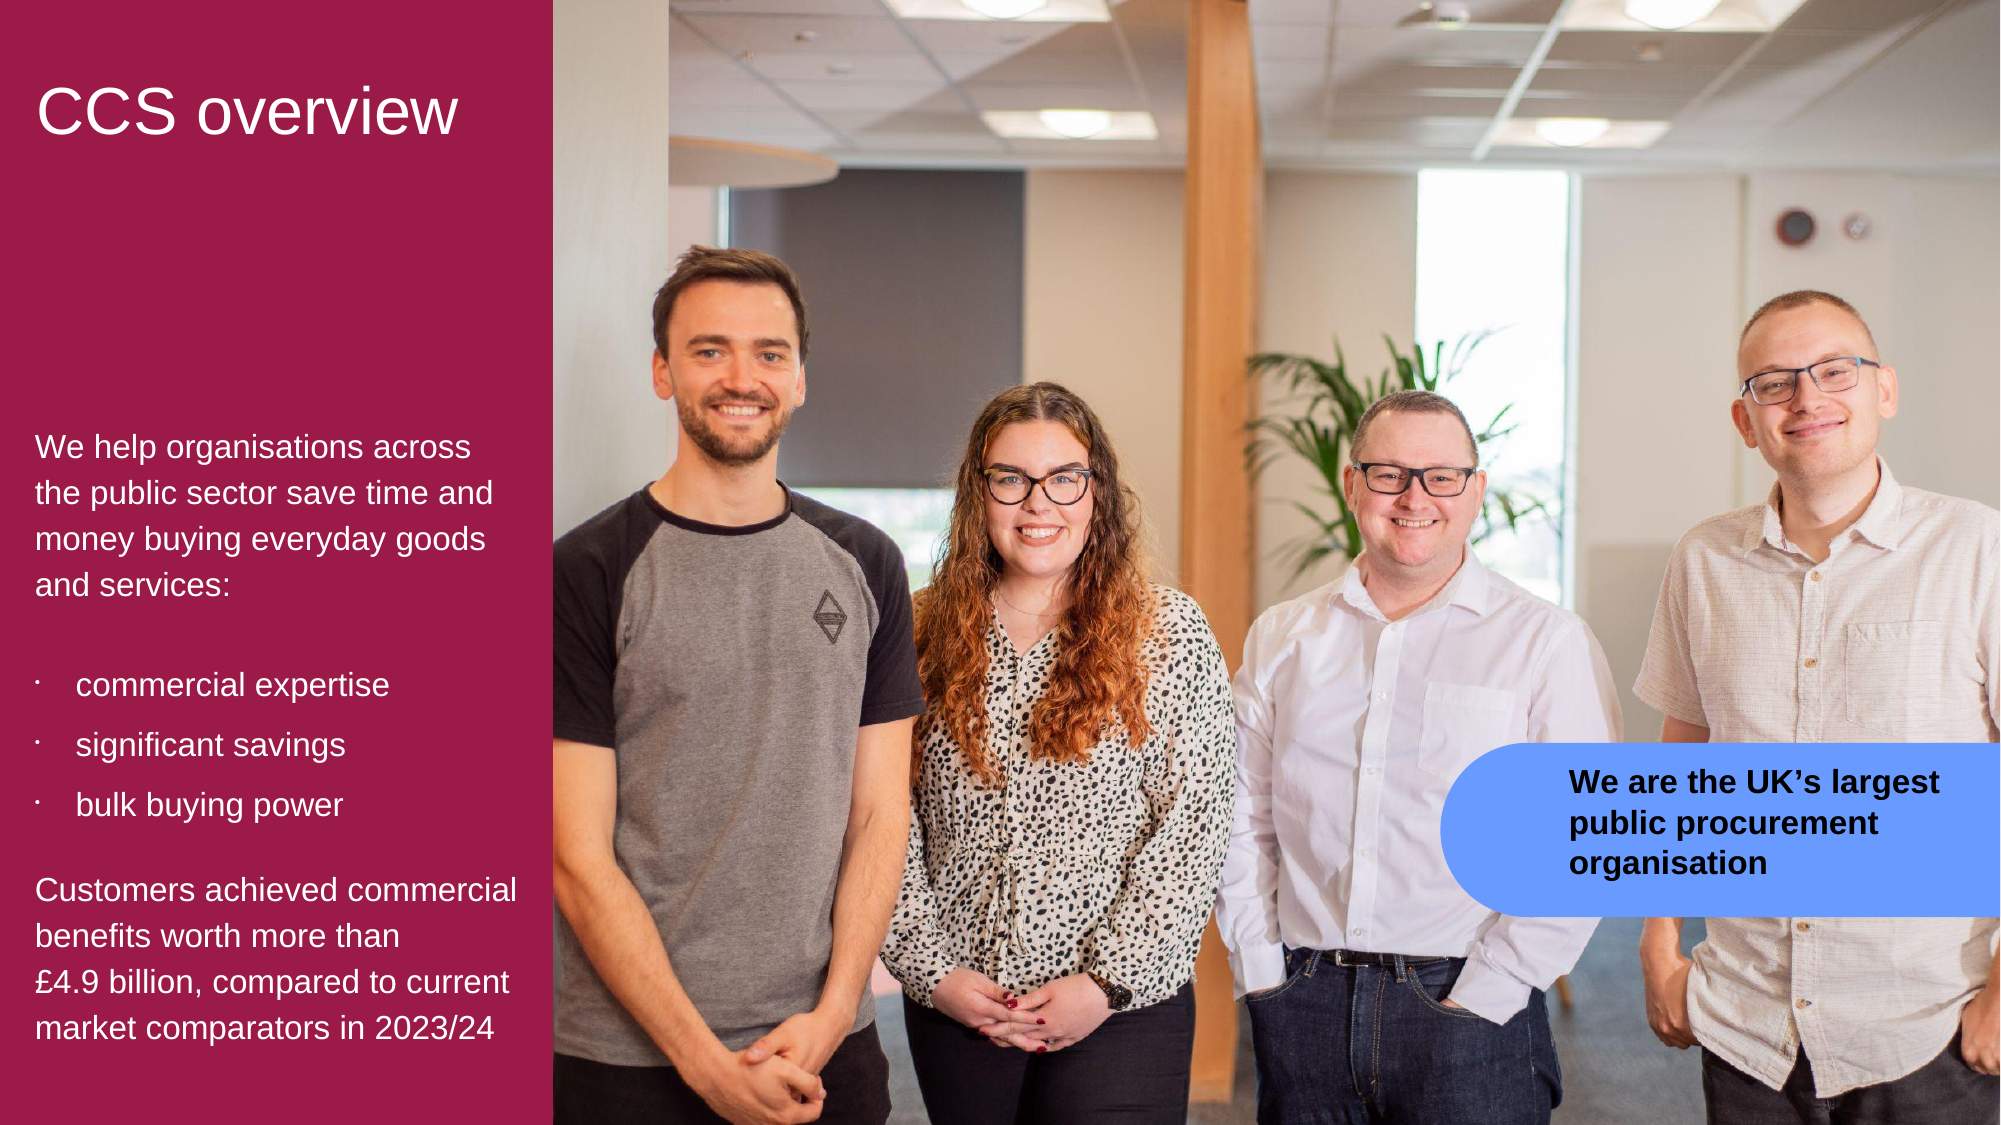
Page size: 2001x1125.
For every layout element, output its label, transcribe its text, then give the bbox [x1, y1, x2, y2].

text_box We help organisations across the public sector save time and money buying everyday goods and services: commercial expertise significant savings bulk buying power Customers achieved commercial benefits worth more than £4.9 billion, compared to current market comparators in 2023/24 [34, 419, 526, 1098]
title CCS overview [34, 67, 552, 364]
text_box We are the UK’s largest public procurement organisation [1569, 759, 1967, 896]
